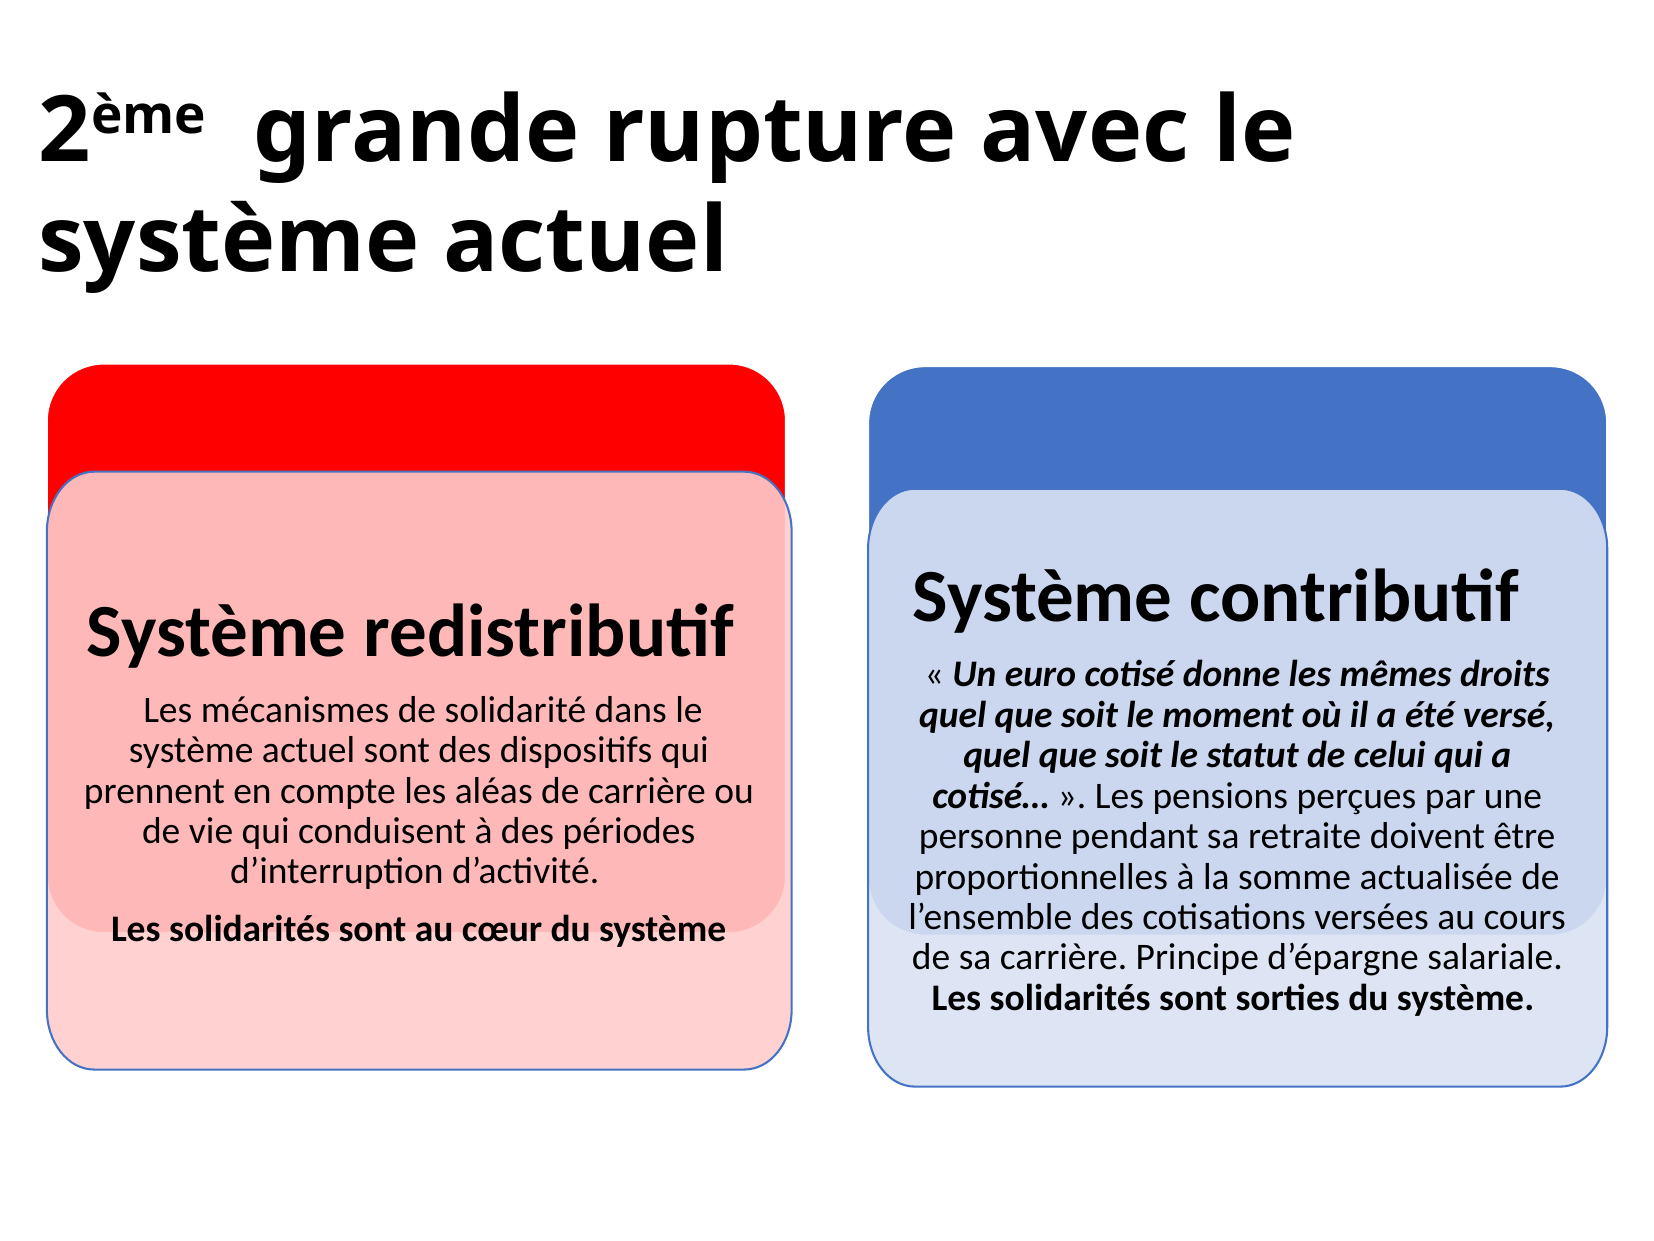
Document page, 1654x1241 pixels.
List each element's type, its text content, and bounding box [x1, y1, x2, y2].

text_box [46, 363, 786, 527]
title 2ème grande rupture avec le système actuel [23, 70, 1642, 289]
text_box [868, 366, 1608, 542]
text_box Système redistributif Les mécanismes de solidarité dans le système actuel sont des dispositifs qui prennent en compte les aléas de carrière ou de vie qui conduisent à des périodes d’interruption d’activité. Les solidarités sont au cœur du système [46, 471, 792, 1070]
text_box Système contributif « Un euro cotisé donne les mêmes droits quel que soit le moment où il a été versé, quel que soit le statut de celui qui a cotisé… ». Les pensions perçues par une personne pendant sa retraite doivent être proportionnelles à la somme actualisée de l’ensemble des cotisations versées au cours de sa carrière. Principe d’épargne salariale. Les solidarités sont sorties du système. [868, 488, 1608, 1087]
